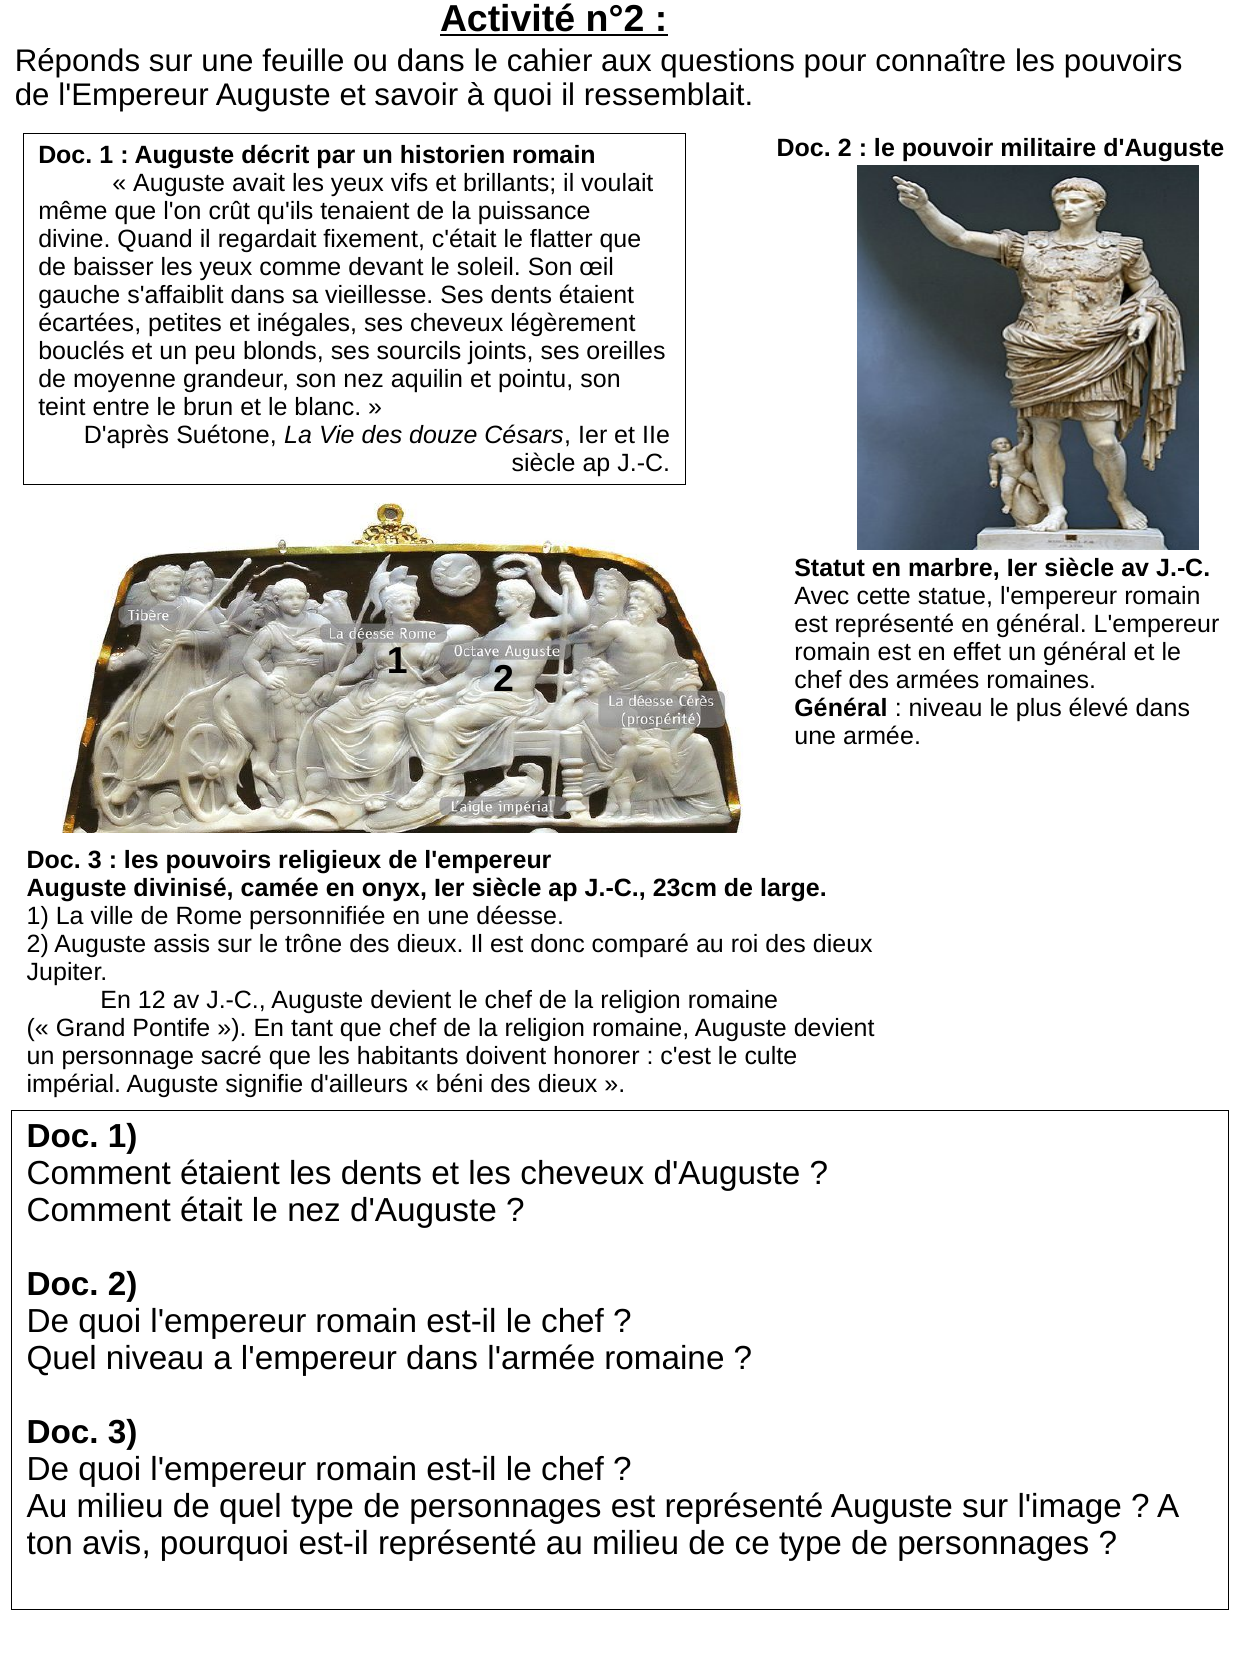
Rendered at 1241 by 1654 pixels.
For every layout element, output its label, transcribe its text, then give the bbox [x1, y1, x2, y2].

text_box Réponds sur une feuille ou dans le cahier aux questions pour connaître les pouvoirs de l'Empereur Auguste et savoir à quoi il ressemblait. [0, 35, 1229, 121]
picture [47, 490, 756, 833]
text_box 2 [478, 649, 514, 778]
text_box Doc. 1) Comment étaient les dents et les cheveux d'Auguste ? Comment était le nez d'Auguste ? Doc. 2) De quoi l'empereur romain est-il le chef ? Quel niveau a l'empereur dans l'armée romaine ? Doc. 3) De quoi l'empereur romain est-il le chef ? Au milieu de quel type de personnages est représenté Auguste sur l'image ? A ton avis, pourquoi est-il représenté au milieu de ce type de personnages ? [11, 1110, 1229, 1610]
text_box Statut en marbre, Ier siècle av J.-C. Avec cette statue, l'empereur romain est représenté en général. L'empereur romain est en effet un général et le chef des armées romaines. Général : niveau le plus élevé dans une armée. [779, 546, 1241, 756]
text_box Doc. 2 : le pouvoir militaire d'Auguste [761, 125, 1241, 197]
text_box Activité n°2 : [425, 0, 683, 35]
text_box 1 [372, 631, 408, 760]
picture [857, 197, 1199, 546]
text_box Doc. 3 : les pouvoirs religieux de l'empereur Auguste divinisé, camée en onyx, Ier siècle ap J.-C., 23cm de large. 1) La ville de Rome personnifiée en une déesse. 2) Auguste assis sur le trône des dieux. Il est donc comparé au roi des dieux Jupiter. En 12 av J.-C., Auguste devient le chef de la religion romaine (« Grand Pontife »). En tant que chef de la religion romaine, Auguste devient un personnage sacré que les habitants doivent honorer : c'est le culte impérial. Auguste signifie d'ailleurs « béni des dieux ». [11, 838, 898, 1104]
text_box Doc. 1 : Auguste décrit par un historien romain « Auguste avait les yeux vifs et brillants; il voulait même que l'on crût qu'ils tenaient de la puissance divine. Quand il regardait fixement, c'était le flatter que de baisser les yeux comme devant le soleil. Son œil gauche s'affaiblit dans sa vieillesse. Ses dents étaient écartées, petites et inégales, ses cheveux légèrement bouclés et un peu blonds, ses sourcils joints, ses oreilles de moyenne grandeur, son nez aquilin et pointu, son teint entre le brun et le blanc. » D'après Suétone, La Vie des douze Césars, Ier et IIe siècle ap J.-C. [23, 133, 686, 482]
